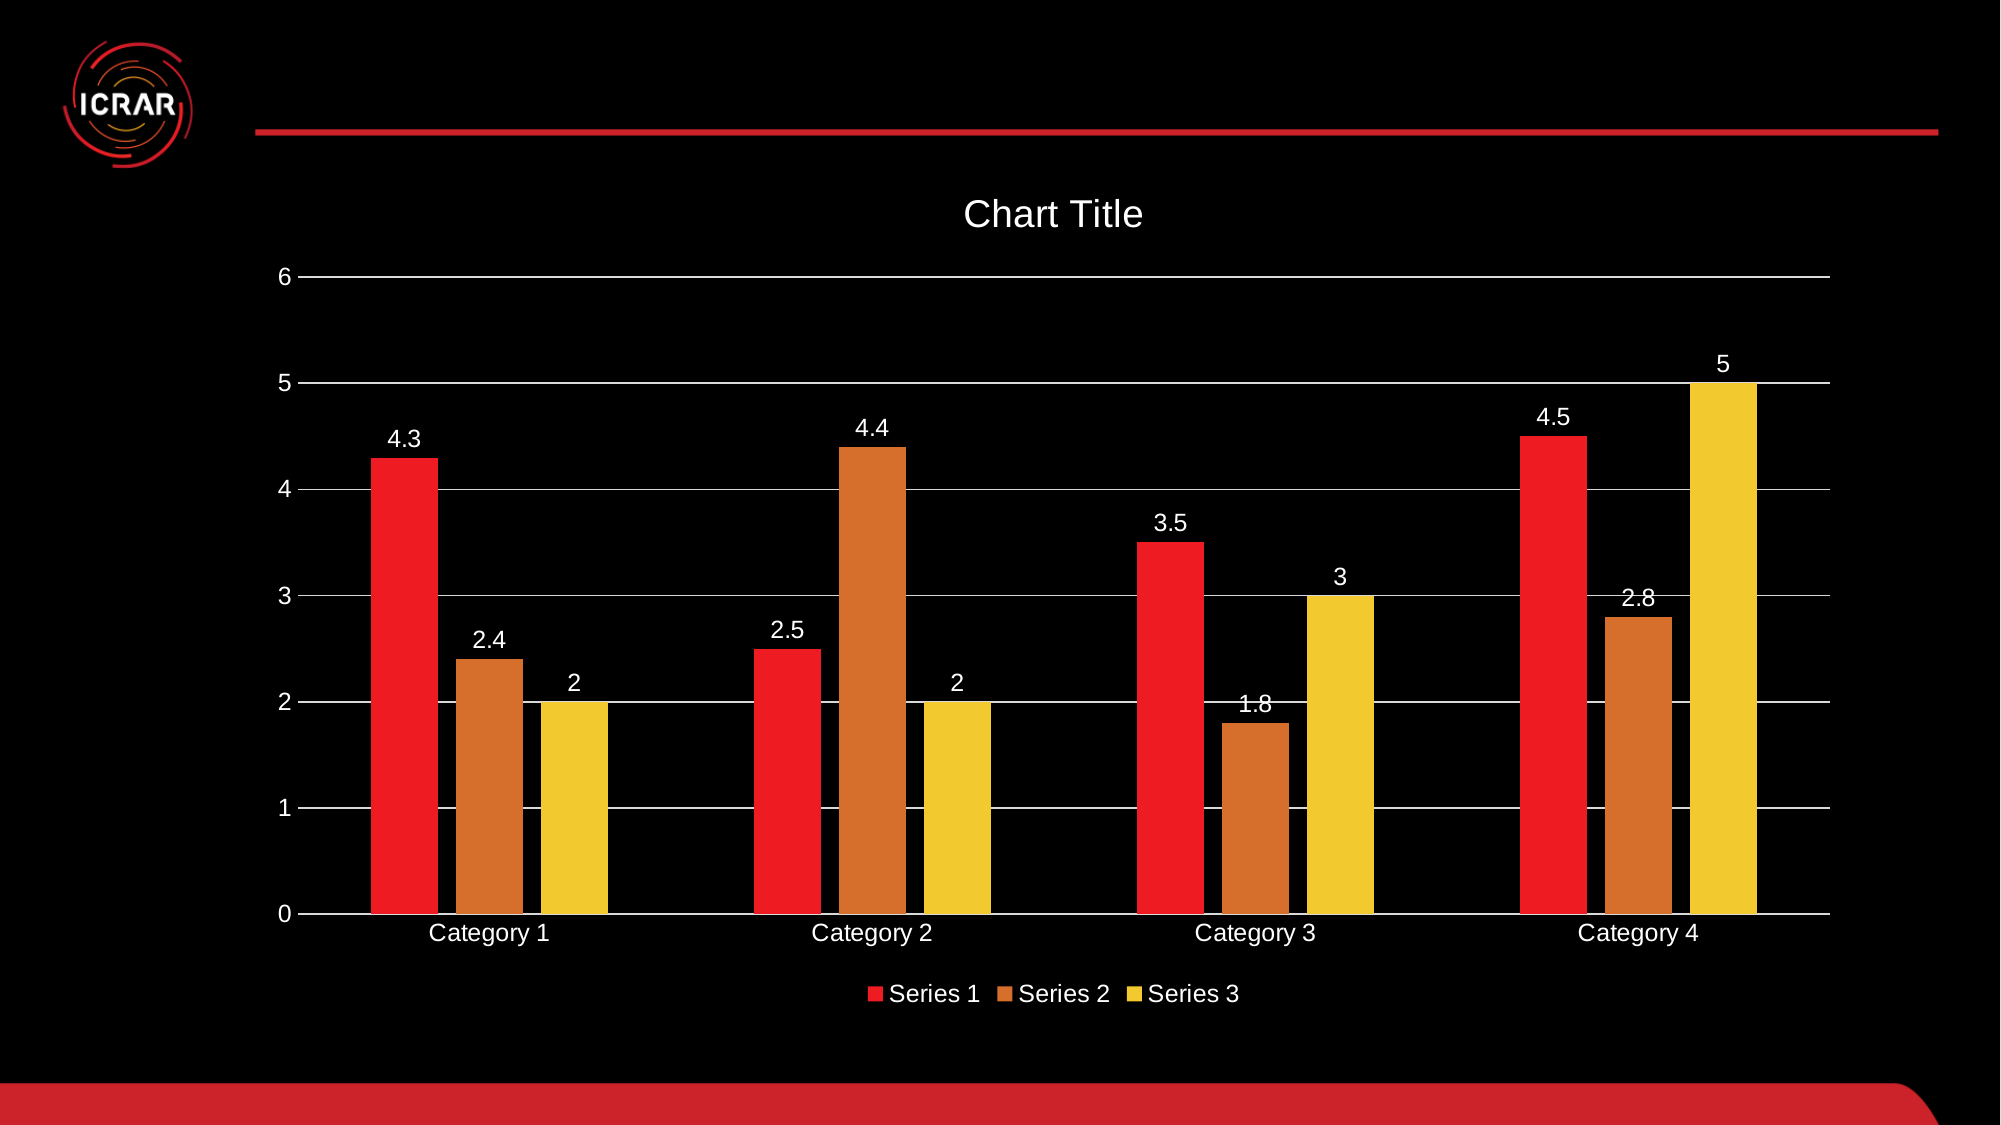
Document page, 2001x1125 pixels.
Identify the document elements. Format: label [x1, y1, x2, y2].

chart [245, 154, 1863, 1014]
picture [0, 0, 2001, 1125]
